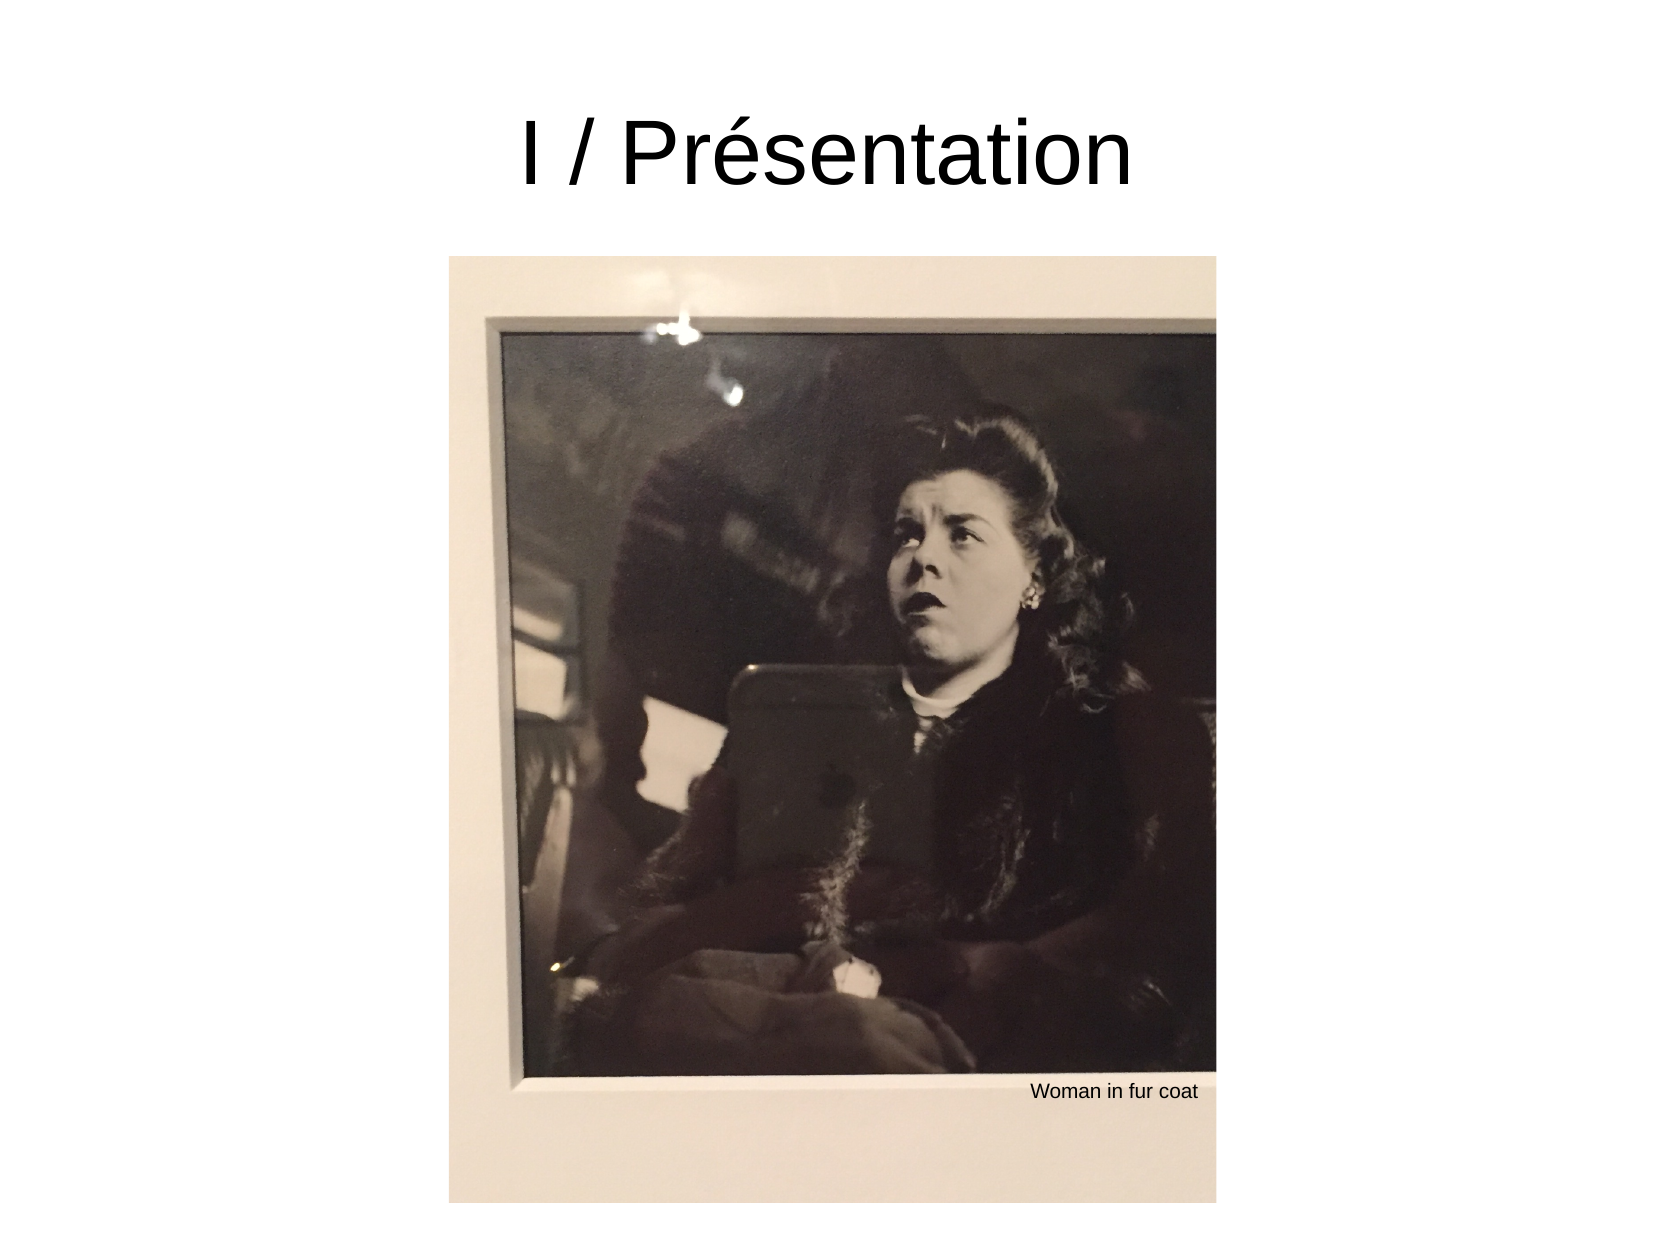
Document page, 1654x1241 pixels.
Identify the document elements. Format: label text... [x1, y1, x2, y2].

picture [448, 256, 1217, 1203]
title I / Présentation [82, 49, 1571, 257]
text_box Woman in fur coat [1015, 1072, 1217, 1111]
